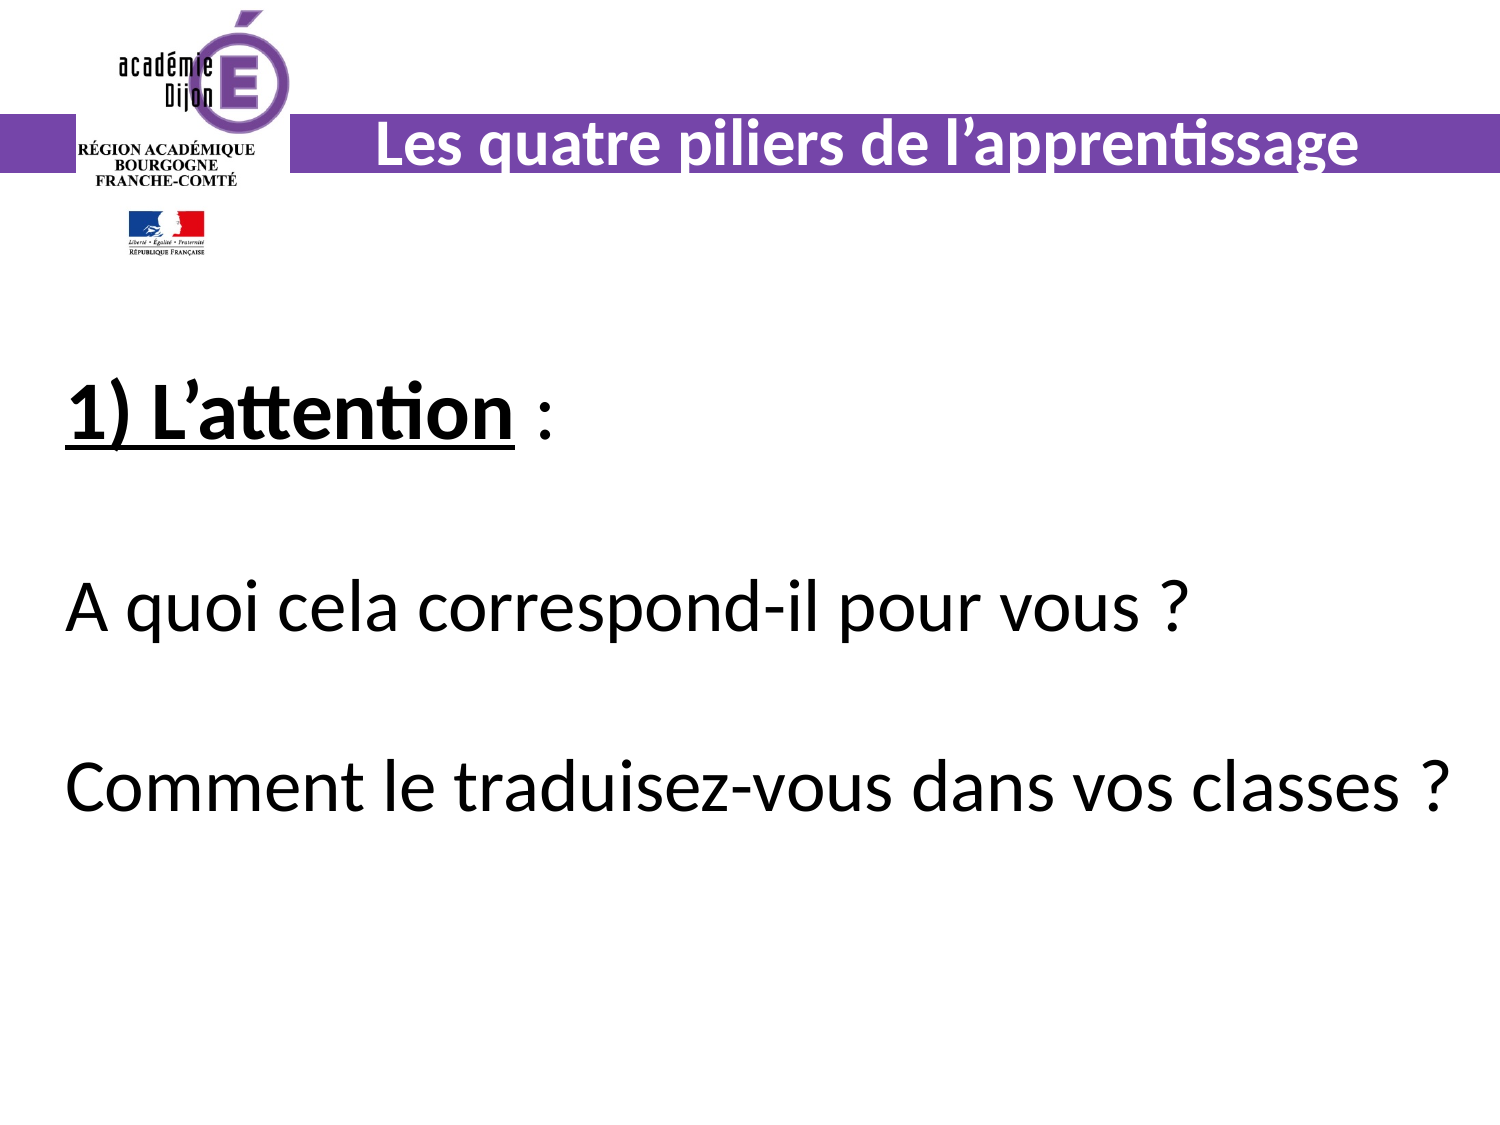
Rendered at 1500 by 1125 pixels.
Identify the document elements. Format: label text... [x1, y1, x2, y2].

text_box 1) L’attention : A quoi cela correspond-il pour vous ? Comment le traduisez-vous dans vos classes ? [50, 348, 1485, 839]
title Les quatre piliers de l’apprentissage [360, 45, 1426, 233]
